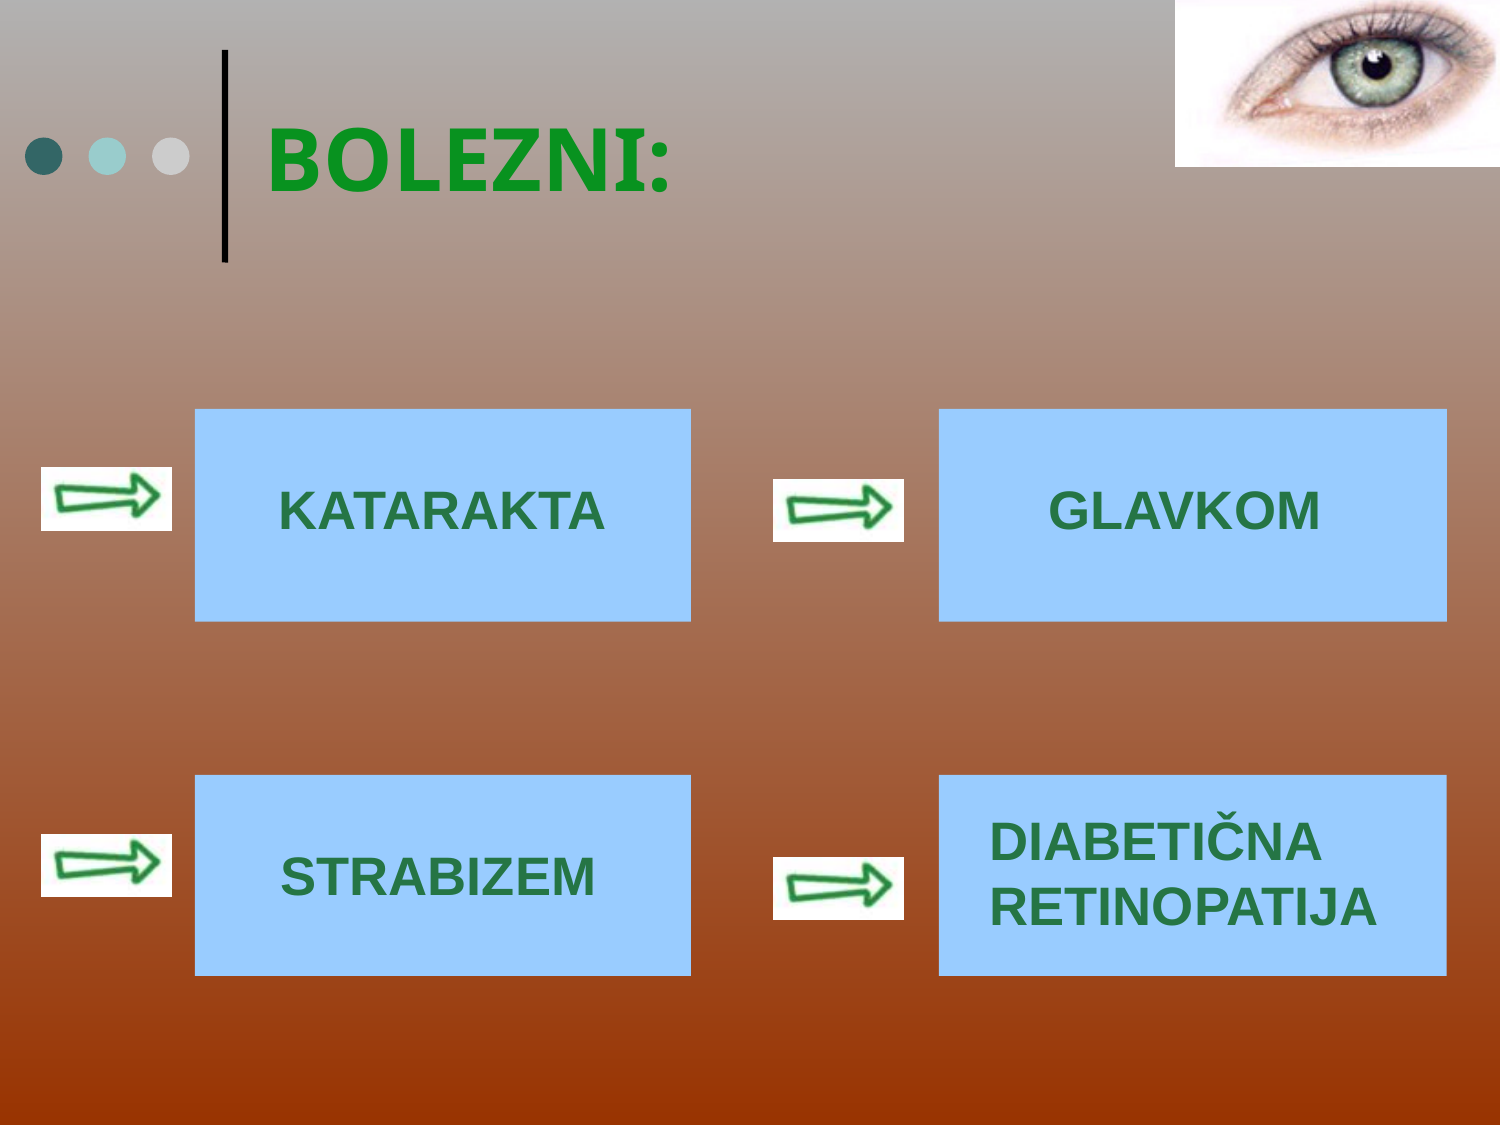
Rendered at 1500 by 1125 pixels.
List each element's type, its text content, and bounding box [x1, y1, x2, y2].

text_box [938, 408, 1447, 622]
text_box STRABIZEM [265, 834, 612, 914]
picture [41, 834, 172, 897]
text_box [194, 408, 691, 622]
text_box [938, 774, 1447, 976]
picture [1175, 0, 1500, 167]
title BOLEZNI: [249, 31, 1400, 282]
text_box [194, 774, 691, 976]
picture [773, 857, 904, 921]
picture [773, 479, 904, 542]
text_box GLAVKOM [1033, 467, 1412, 548]
text_box KATARAKTA [253, 467, 632, 548]
text_box DIABETIČNA RETINOPATIJA [974, 798, 1434, 944]
picture [41, 467, 172, 531]
